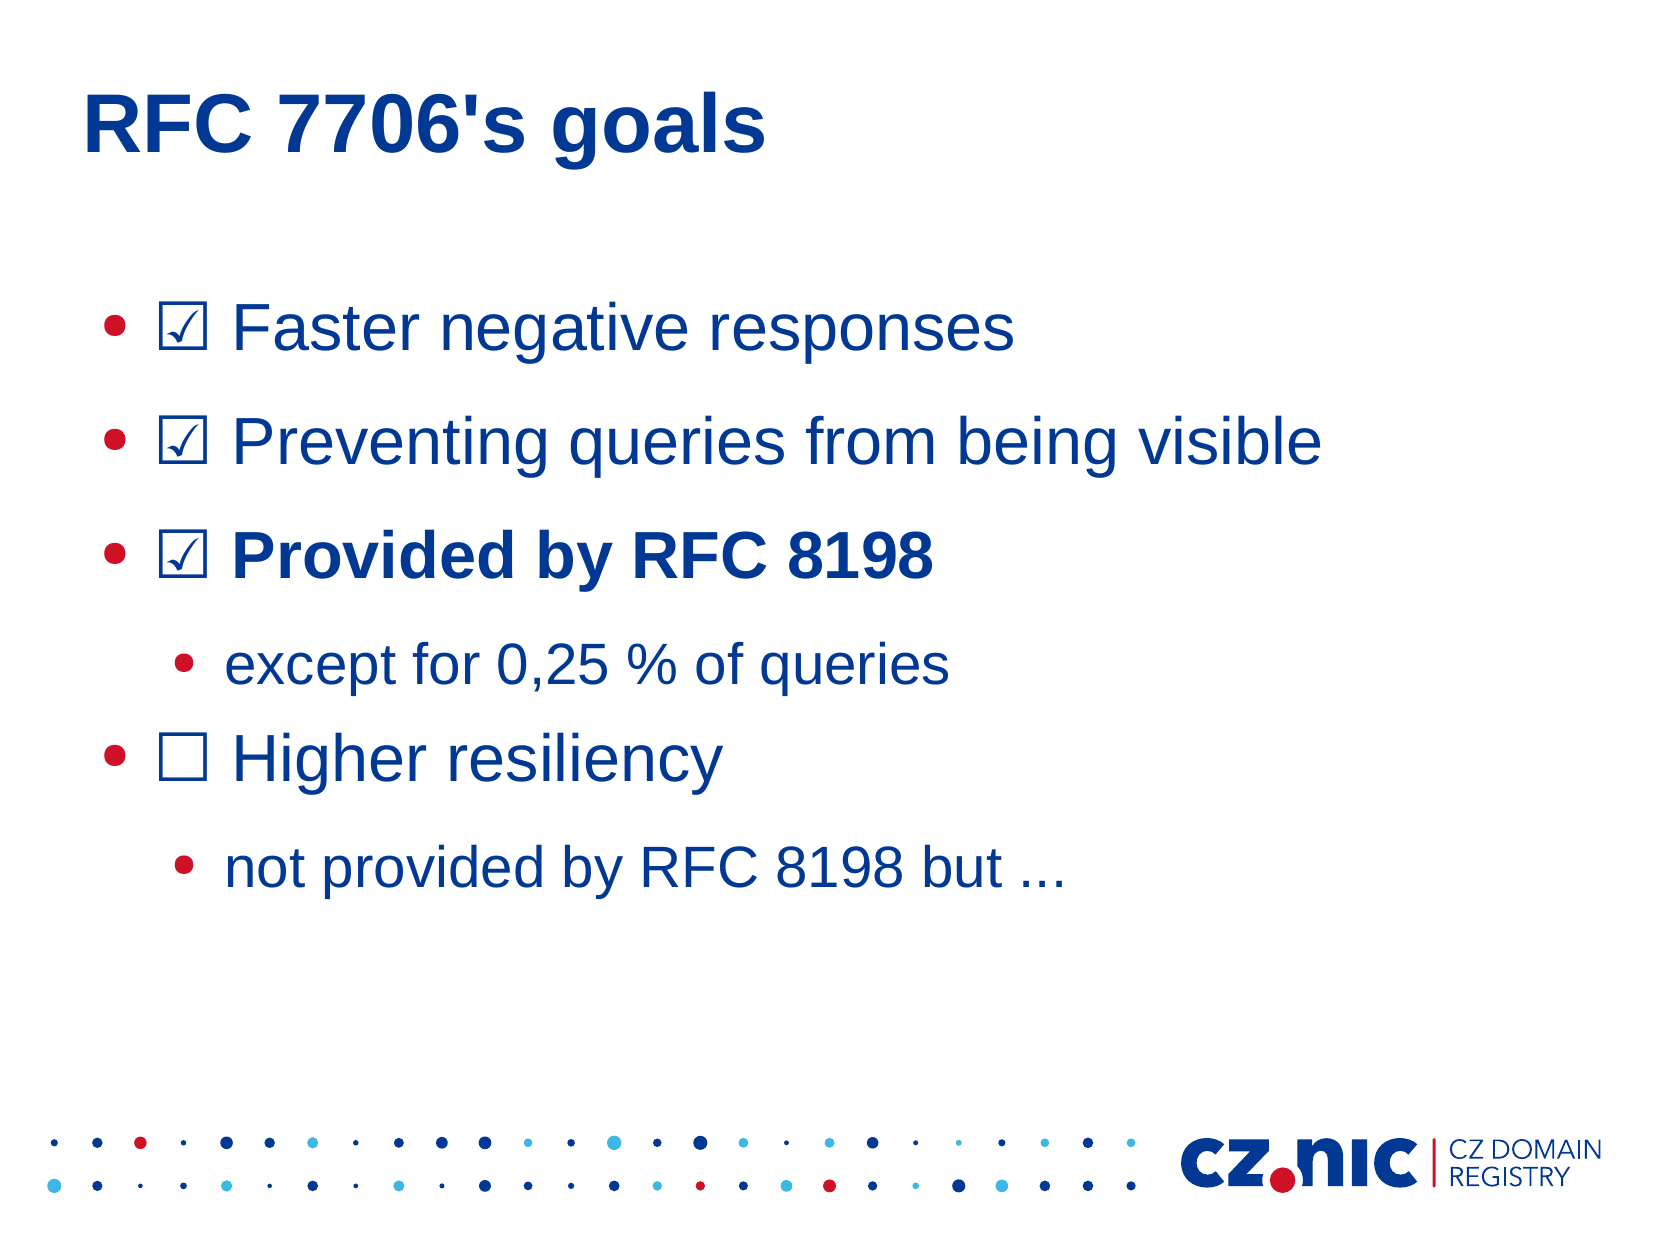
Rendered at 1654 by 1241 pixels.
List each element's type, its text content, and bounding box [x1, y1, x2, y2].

list ☑ Faster negative responses ☑ Preventing queries from being visible ☑ Provided by RFC 8198 except for 0,25 % of queries ☐ Higher resiliency not provided by RFC 8198 but ... [82, 290, 1571, 1109]
title RFC 7706's goals [82, 70, 1571, 178]
